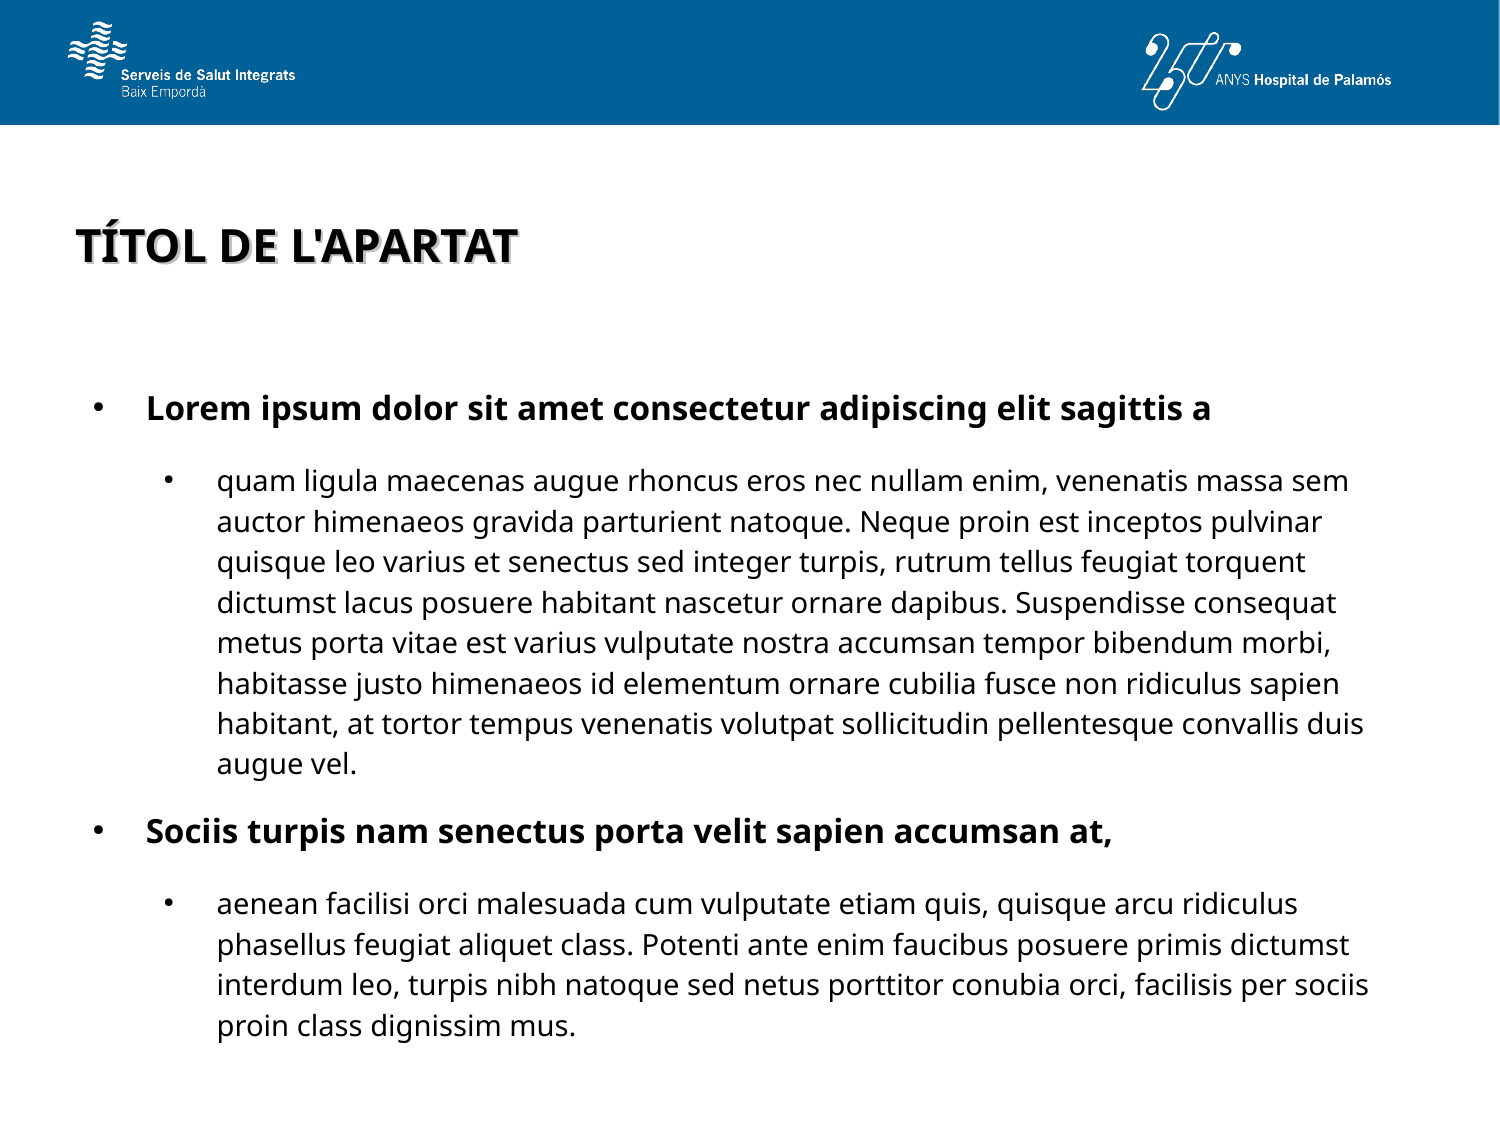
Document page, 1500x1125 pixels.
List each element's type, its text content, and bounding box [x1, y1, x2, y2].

picture [0, 0, 1500, 125]
list Lorem ipsum dolor sit amet consectetur adipiscing elit sagittis a quam ligula maecenas augue rhoncus eros nec nullam enim, venenatis massa sem auctor himenaeos gravida parturient natoque. Neque proin est inceptos pulvinar quisque leo varius et senectus sed integer turpis, rutrum tellus feugiat torquent dictumst lacus posuere habitant nascetur ornare dapibus. Suspendisse consequat metus porta vitae est varius vulputate nostra accumsan tempor bibendum morbi, habitasse justo himenaeos id elementum ornare cubilia fusce non ridiculus sapien habitant, at tortor tempus venenatis volutpat sollicitudin pellentesque convallis duis augue vel. Sociis turpis nam senectus porta velit sapien accumsan at, aenean facilisi orci malesuada cum vulputate etiam quis, quisque arcu ridiculus phasellus feugiat aliquet class. Potenti ante enim faucibus posuere primis dictumst interdum leo, turpis nibh natoque sed netus porttitor conubia orci, facilisis per sociis proin class dignissim mus. [75, 383, 1425, 1034]
title TÍTOL DE L'APARTAT [75, 151, 1425, 339]
